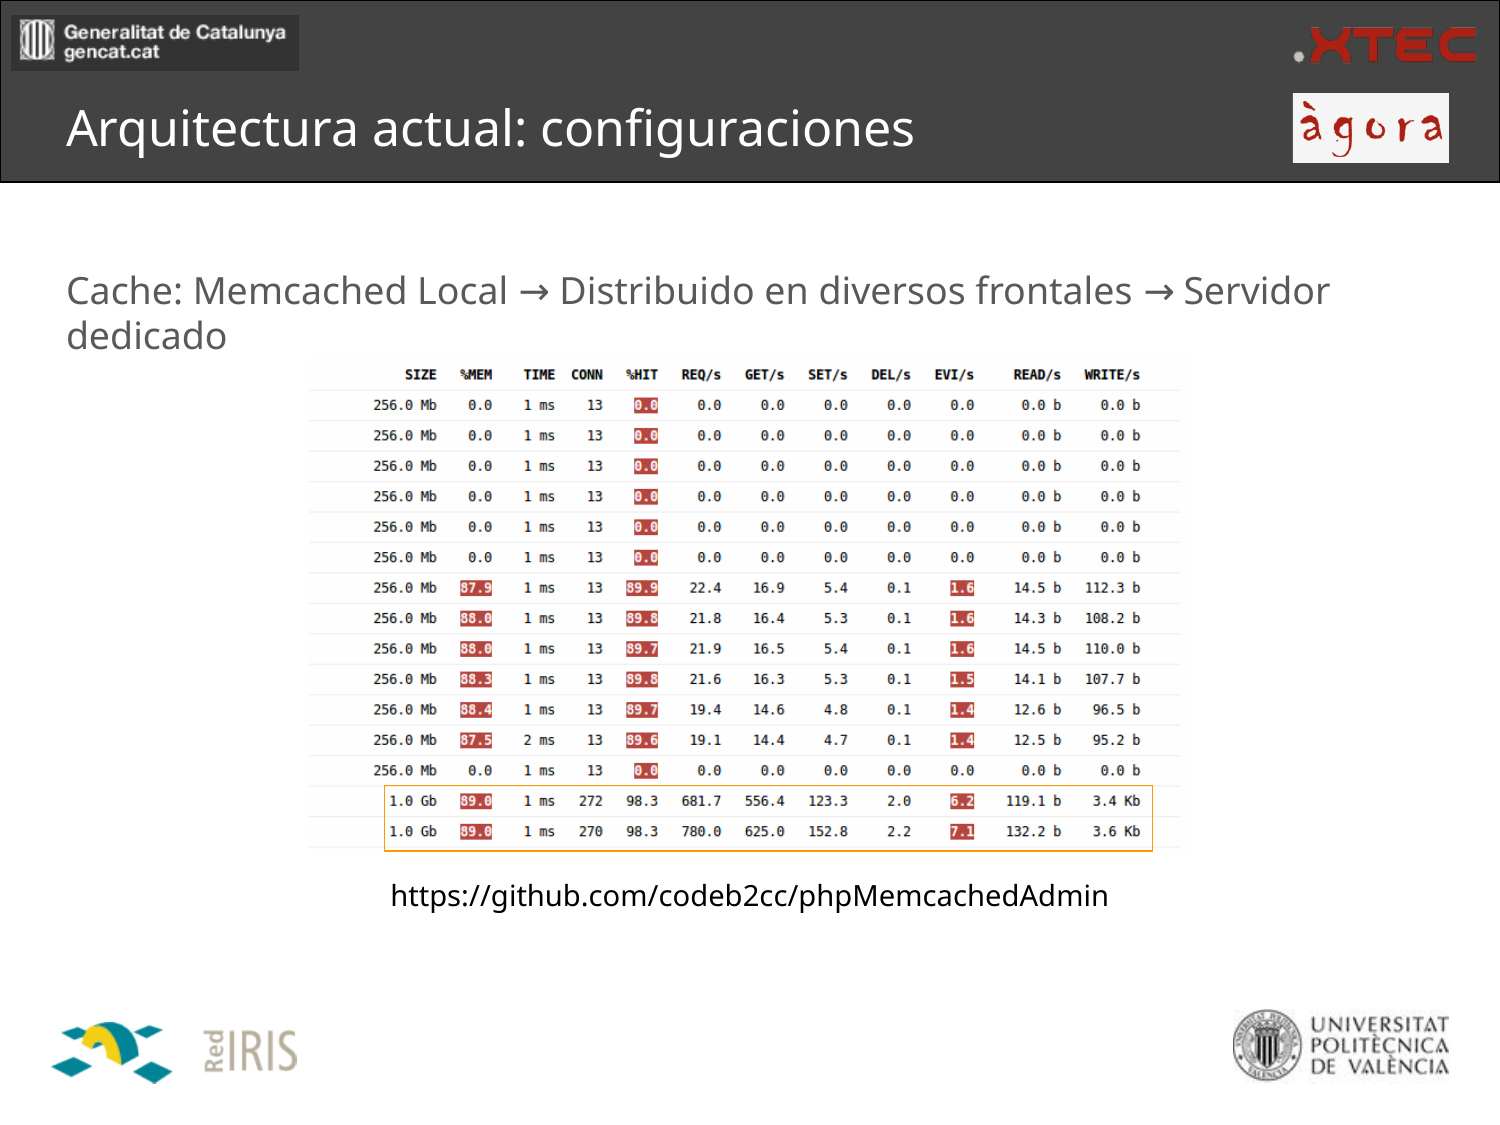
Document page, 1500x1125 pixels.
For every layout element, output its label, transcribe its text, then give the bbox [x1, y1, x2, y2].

text_box https://github.com/codeb2cc/phpMemcachedAdmin [359, 862, 1141, 900]
picture [1293, 23, 1480, 67]
picture [11, 15, 299, 71]
list Cache: Memcached Local → Distribuido en diversos frontales → Servidor dedicado [51, 252, 1449, 1000]
picture [309, 357, 1191, 852]
title Arquitectura actual: configuraciones [51, 81, 1449, 207]
picture [51, 1022, 297, 1084]
picture [1233, 1009, 1449, 1084]
picture [385, 786, 1152, 850]
